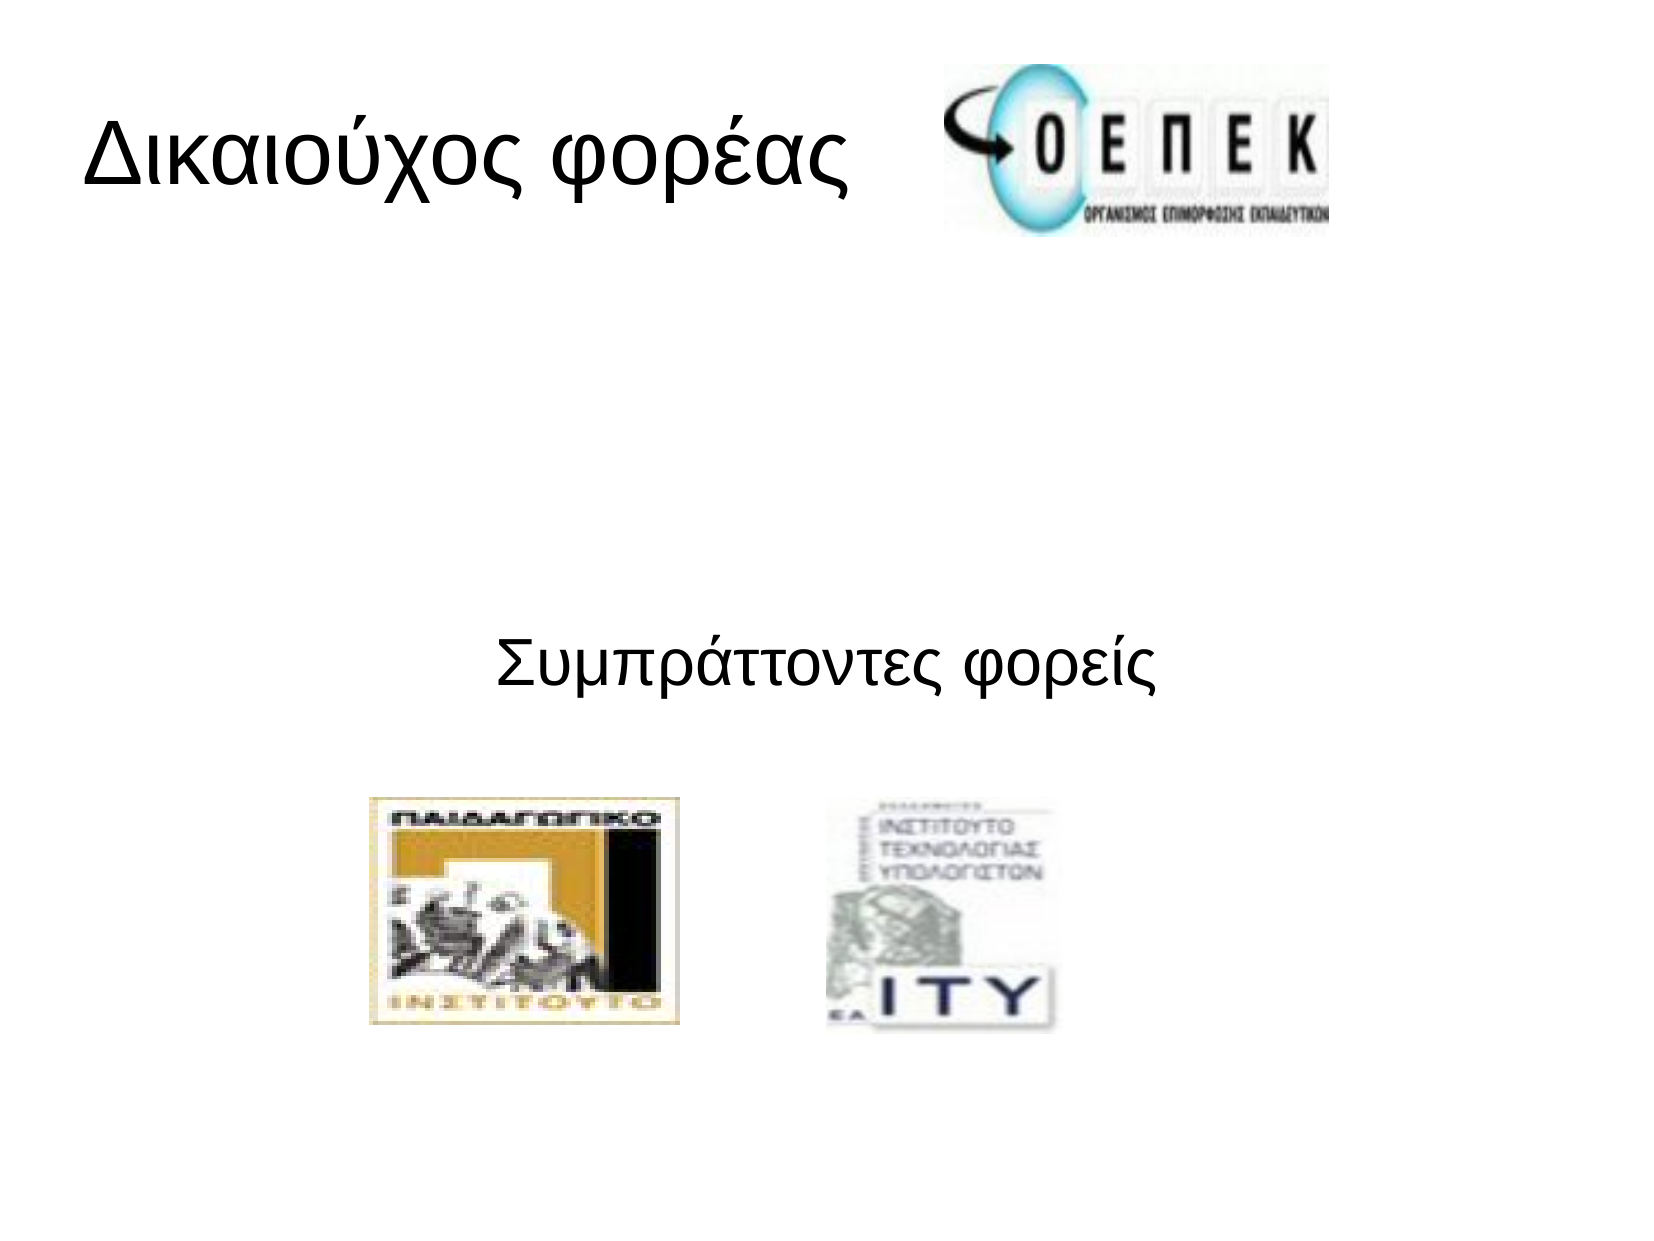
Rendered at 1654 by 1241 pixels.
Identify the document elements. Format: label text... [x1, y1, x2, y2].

picture [826, 797, 1063, 1034]
picture [369, 797, 680, 1025]
subtitle Συμπράττοντες φορείς [82, 297, 1571, 1102]
title Δικαιούχος φορέας [82, 56, 1571, 250]
picture [944, 64, 1329, 237]
